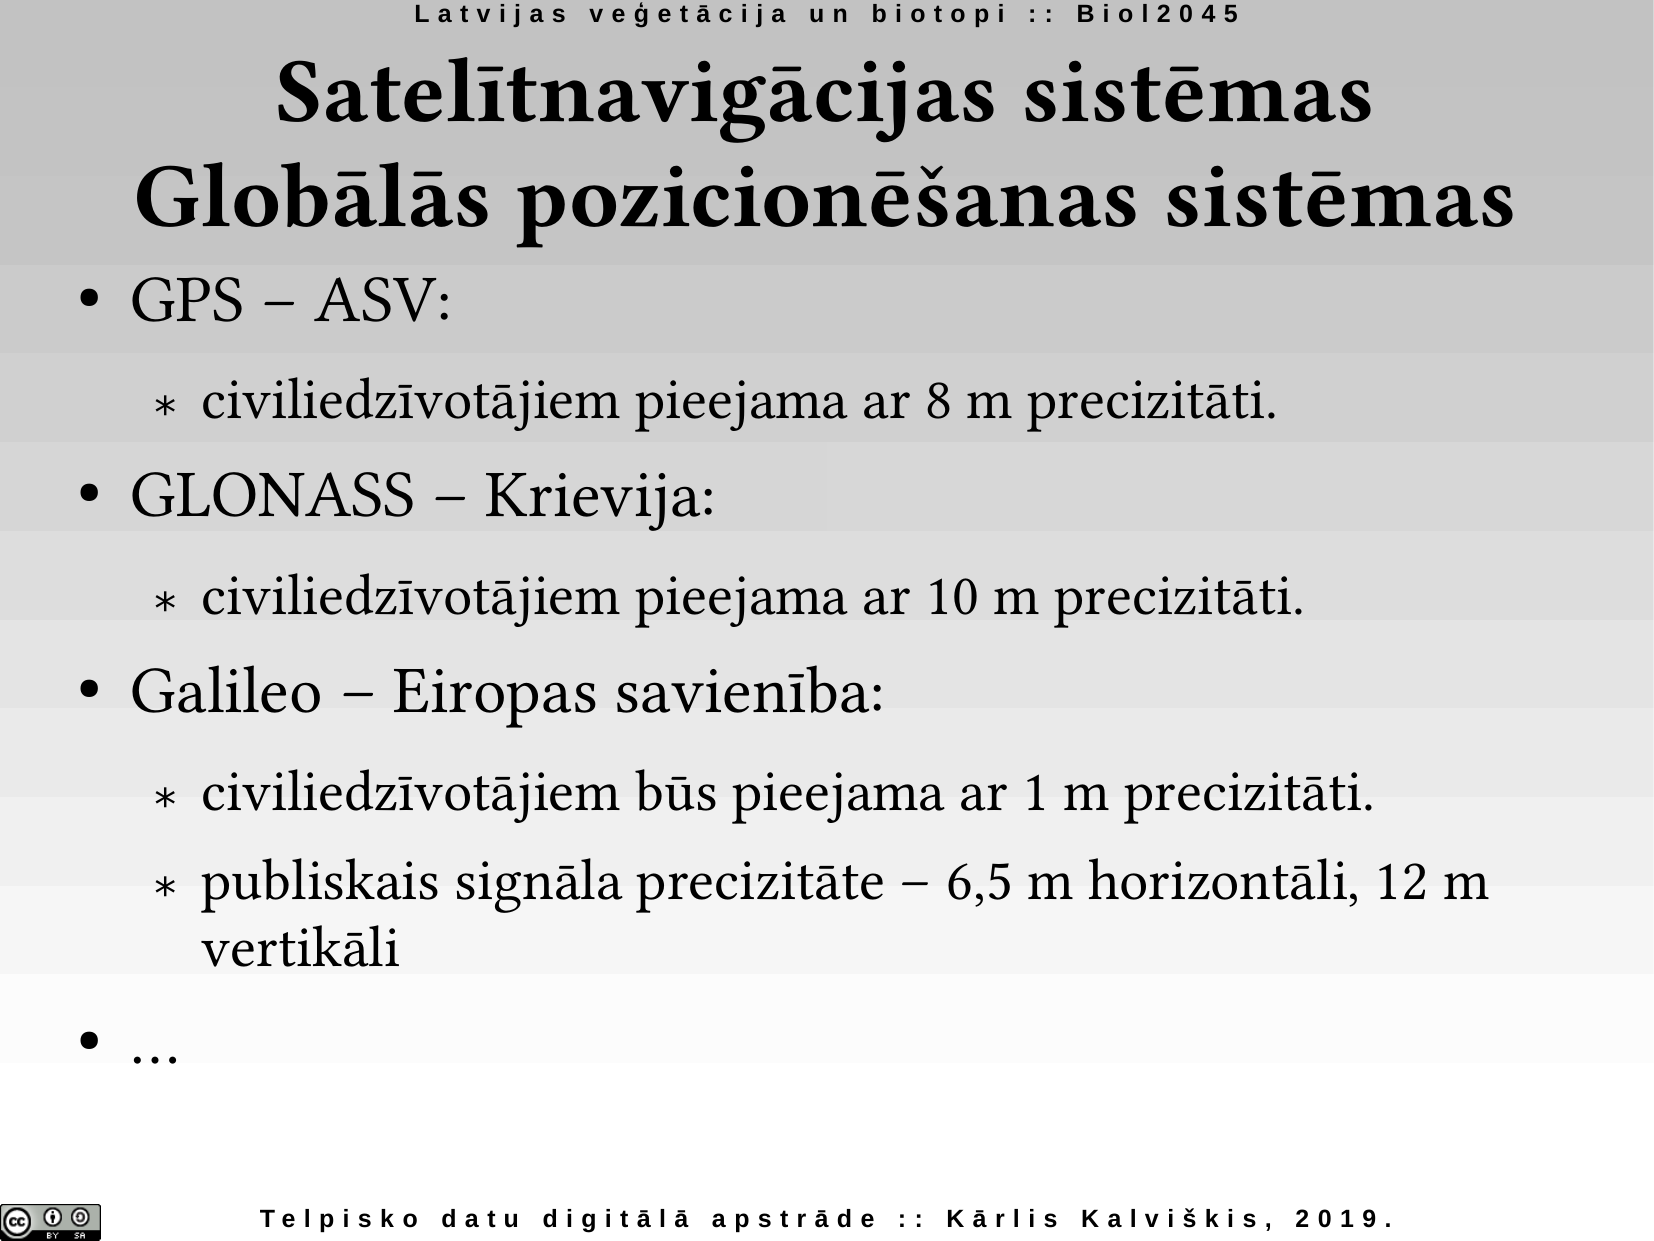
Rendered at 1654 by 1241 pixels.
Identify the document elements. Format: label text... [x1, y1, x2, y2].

title Satelītnavigācijas sistēmas Globālās pozicionēšanas sistēmas [0, 1, 1654, 287]
list GPS – ASV: civiliedzīvotājiem pieejama ar 8 m precizitāti. GLONASS – Krievija: civiliedzīvotājiem pieejama ar 10 m precizitāti. Galileo – Eiropas savienība: civiliedzīvotājiem būs pieejama ar 1 m precizitāti. publiskais signāla precizitāte – 6,5 m horizontāli, 12 m vertikāli … [59, 261, 1596, 1163]
picture [0, 287, 1654, 1241]
